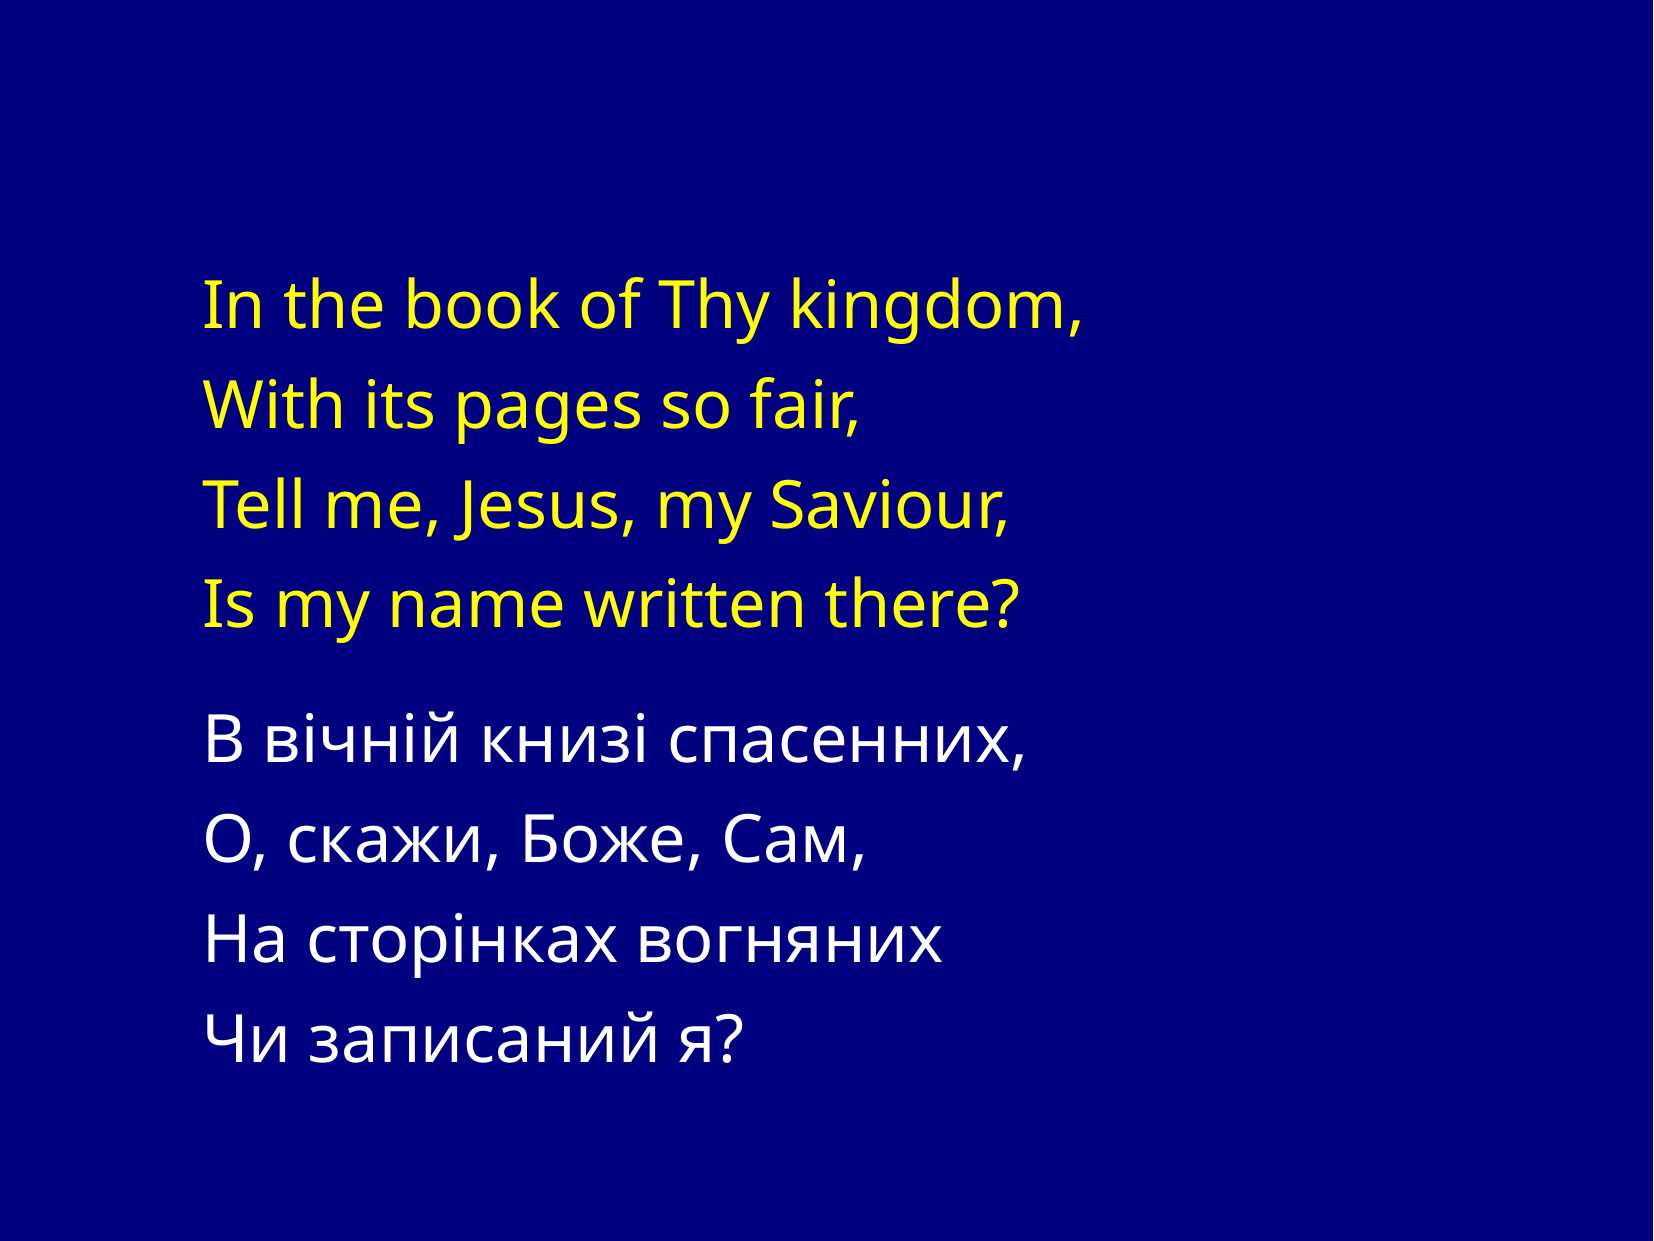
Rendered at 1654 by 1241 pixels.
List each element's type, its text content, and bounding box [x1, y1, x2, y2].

text_box In the book of Thy kingdom, With its pages so fair, Tell me, Jesus, my Saviour, Is my name written there? [75, 150, 1576, 638]
text_box В вічній книзі спасенних, О, скажи, Боже, Сам, На сторінках вогняних Чи записаний я? [75, 675, 1576, 1163]
